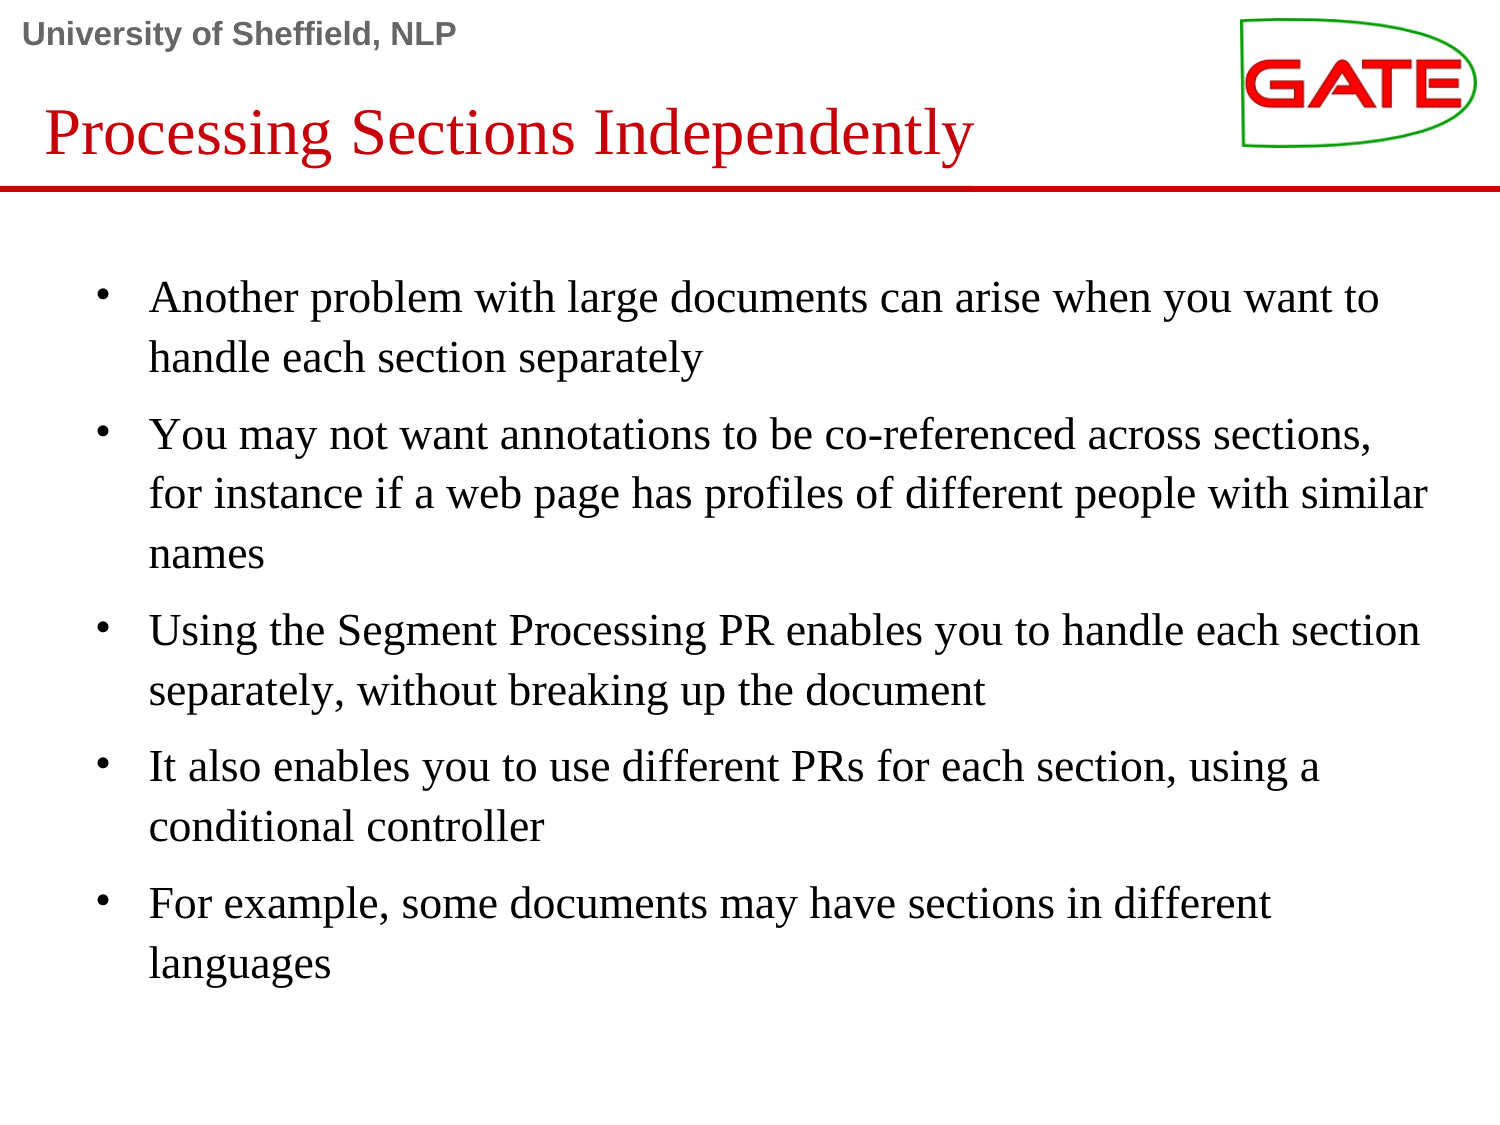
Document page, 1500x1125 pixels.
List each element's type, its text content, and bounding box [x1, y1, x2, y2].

picture [1240, 18, 1477, 148]
title Processing Sections Independently [29, 29, 1372, 226]
list Another problem with large documents can arise when you want to handle each section separately You may not want annotations to be co-referenced across sections, for instance if a web page has profiles of different people with similar names Using the Segment Processing PR enables you to handle each section separately, without breaking up the document It also enables you to use different PRs for each section, using a conditional controller For example, some documents may have sections in different languages [29, 254, 1447, 1093]
